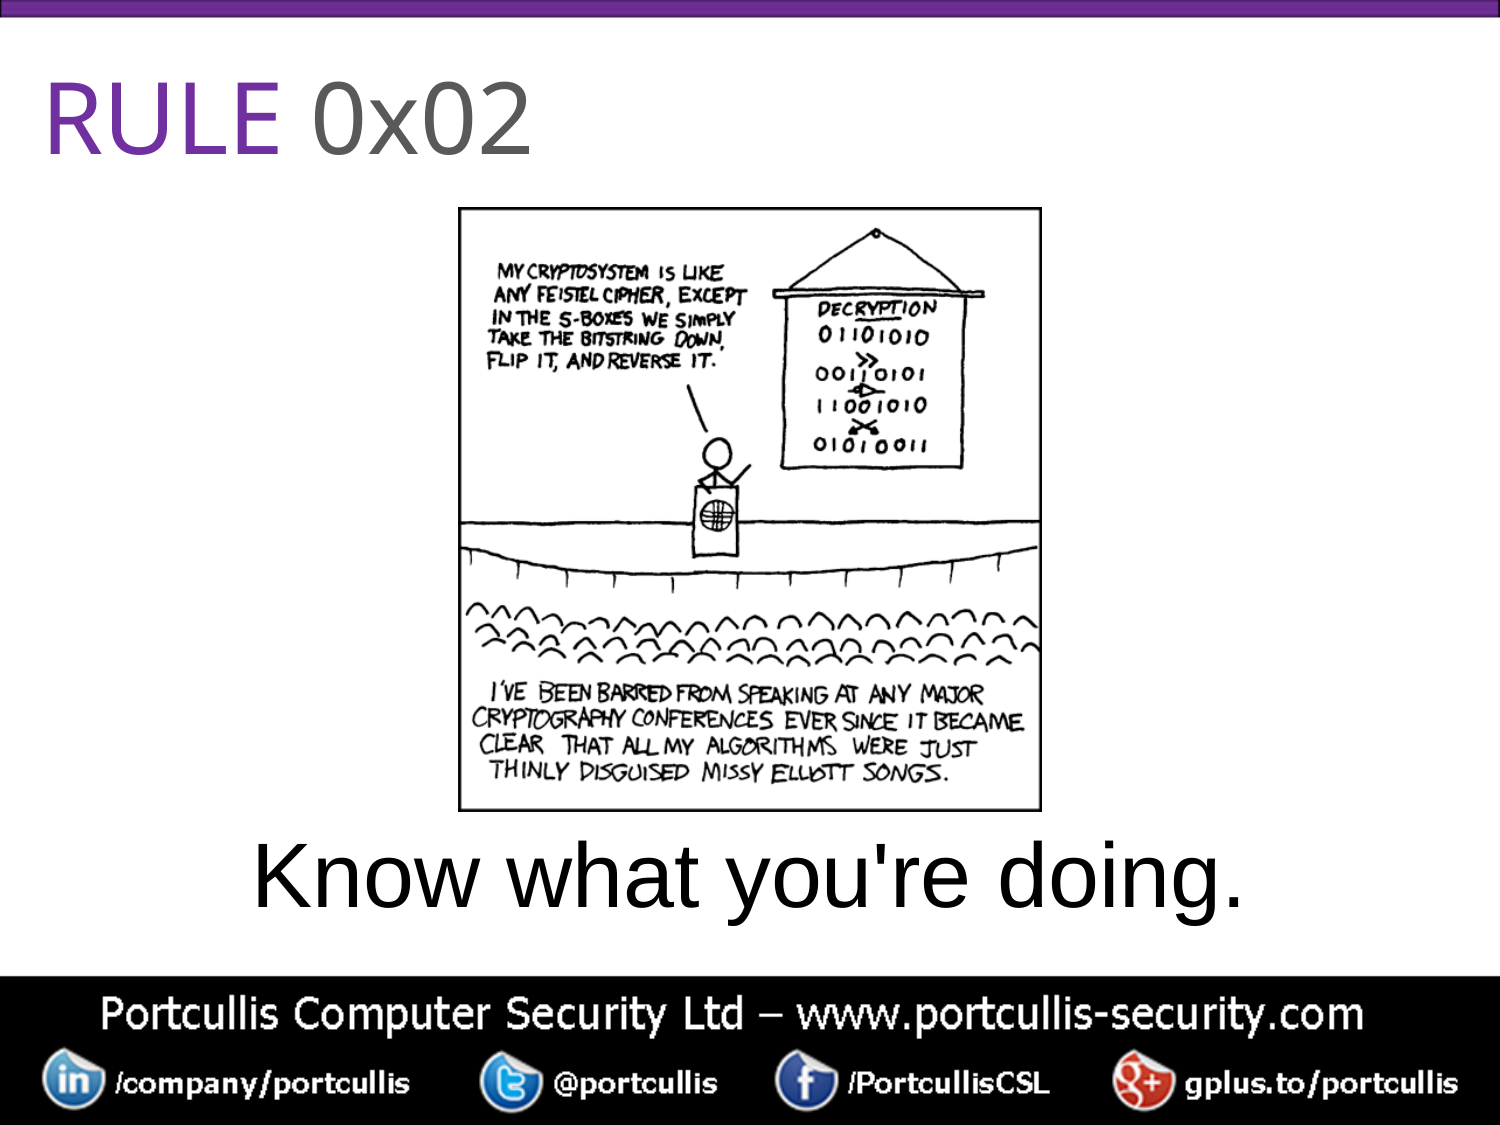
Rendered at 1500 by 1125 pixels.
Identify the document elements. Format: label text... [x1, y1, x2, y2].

picture [0, 0, 1500, 812]
picture [0, 934, 1500, 1125]
text_box Know what you're doing. [0, 808, 1500, 934]
title RULE 0x02 [41, 42, 1434, 202]
